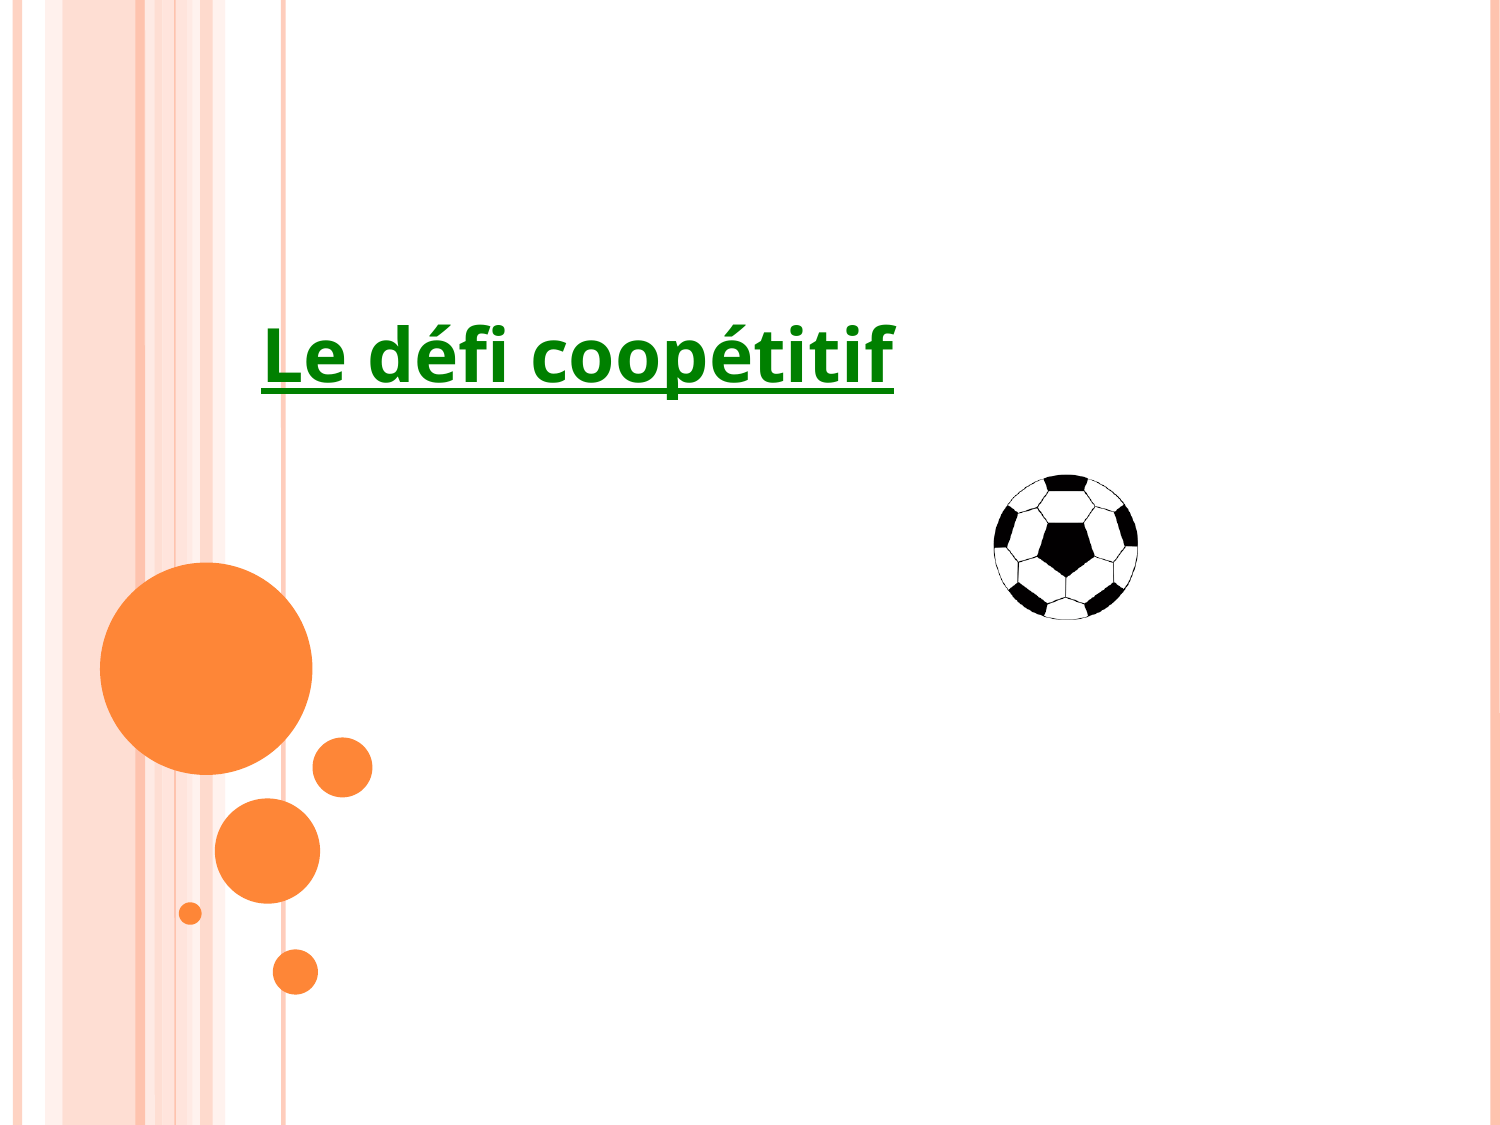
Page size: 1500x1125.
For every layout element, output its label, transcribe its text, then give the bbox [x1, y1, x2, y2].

title Le défi coopétitif [246, 290, 1500, 406]
picture [986, 467, 1145, 627]
